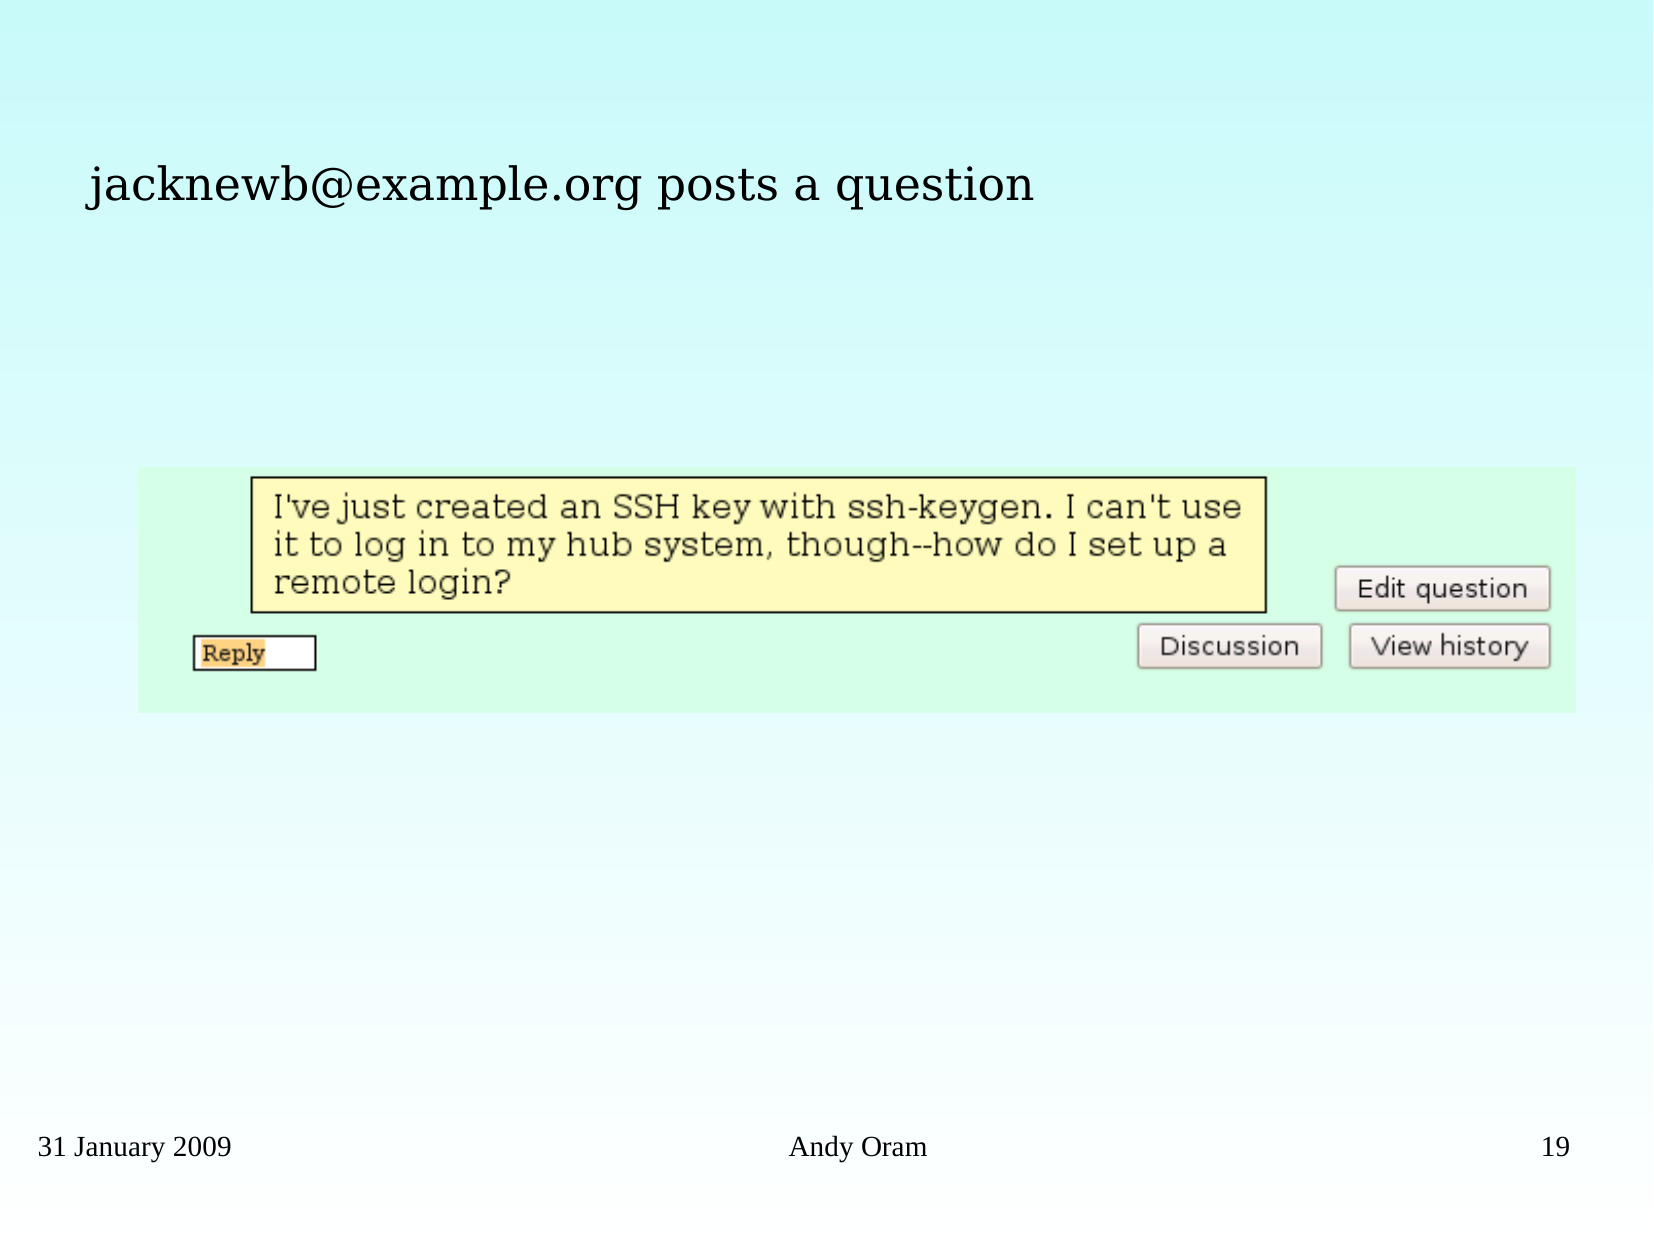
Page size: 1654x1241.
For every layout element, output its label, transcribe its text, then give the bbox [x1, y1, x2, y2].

text_box jacknewb@example.org posts a question [75, 150, 1538, 338]
picture [138, 467, 1576, 713]
